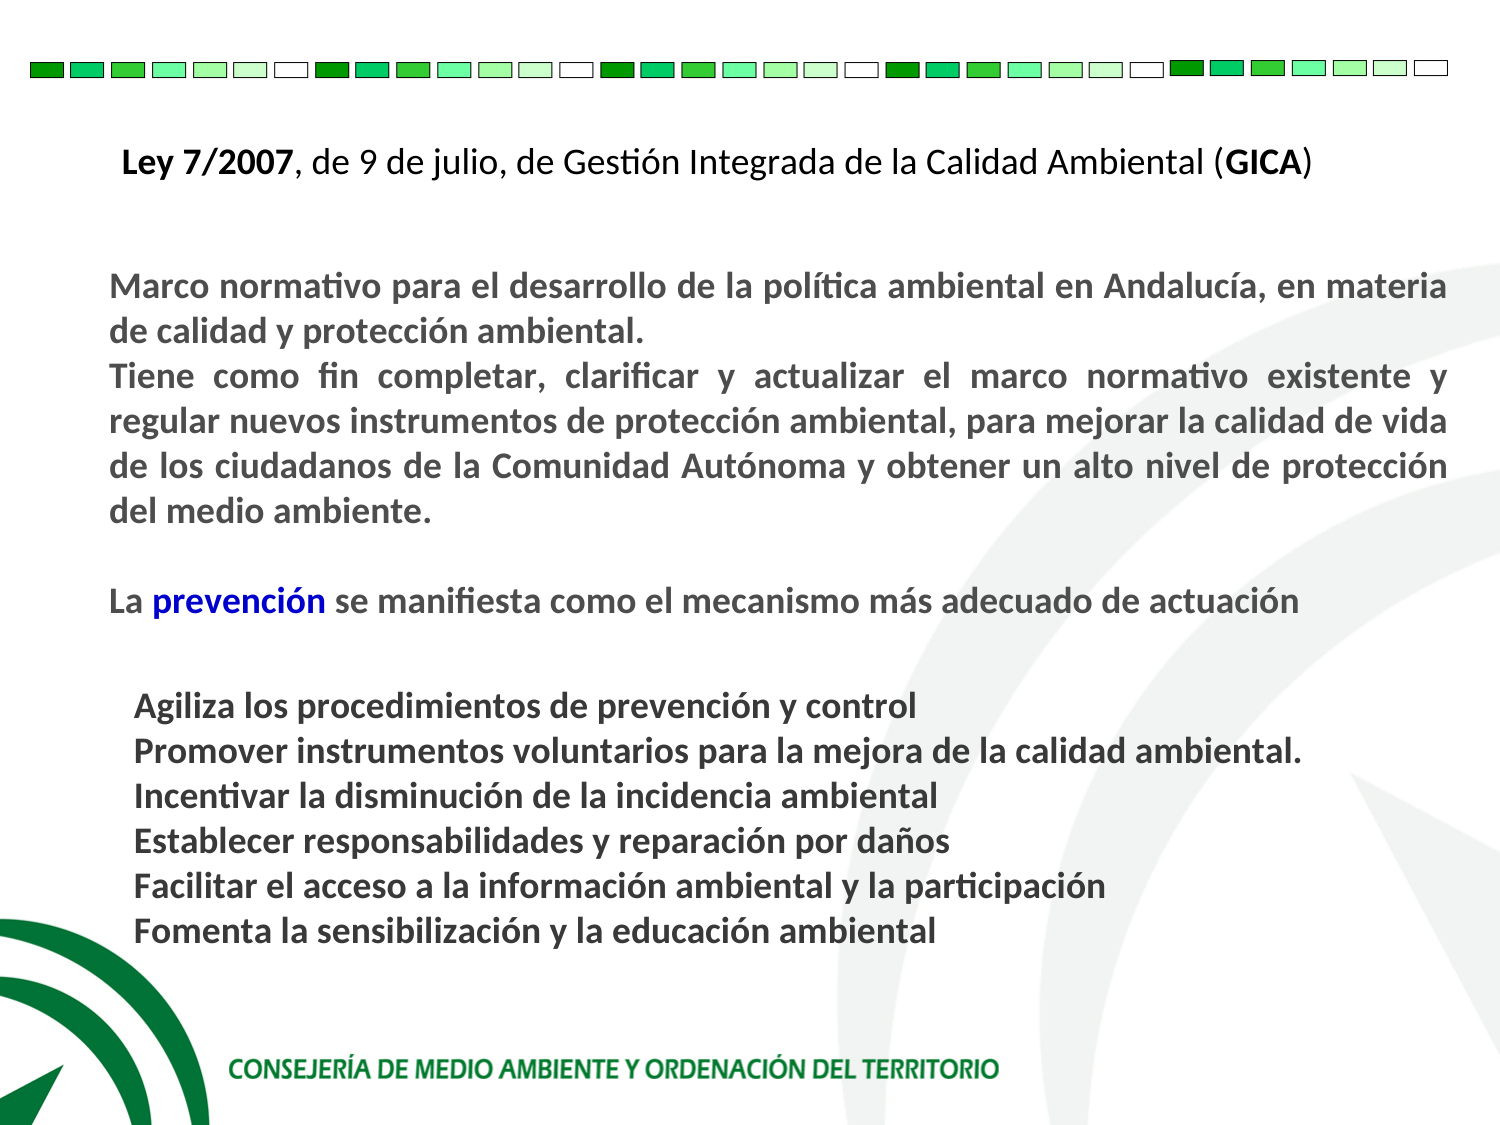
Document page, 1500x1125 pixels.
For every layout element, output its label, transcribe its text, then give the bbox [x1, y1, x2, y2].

picture [0, 0, 1500, 1125]
text_box Marco normativo para el desarrollo de la política ambiental en Andalucía, en materia de calidad y protección ambiental. Tiene como fin completar, clarificar y actualizar el marco normativo existente y regular nuevos instrumentos de protección ambiental, para mejorar la calidad de vida de los ciudadanos de la Comunidad Autónoma y obtener un alto nivel de protección del medio ambiente. La prevención se manifiesta como el mecanismo más adecuado de actuación [94, 253, 1465, 674]
text_box Agiliza los procedimientos de prevención y control Promover instrumentos voluntarios para la mejora de la calidad ambiental. Incentivar la disminución de la incidencia ambiental Establecer responsabilidades y reparación por daños Facilitar el acceso a la información ambiental y la participación Fomenta la sensibilización y la educación ambiental [119, 674, 1371, 1004]
text_box Ley 7/2007, de 9 de julio, de Gestión Integrada de la Calidad Ambiental (GICA) [107, 129, 1371, 235]
